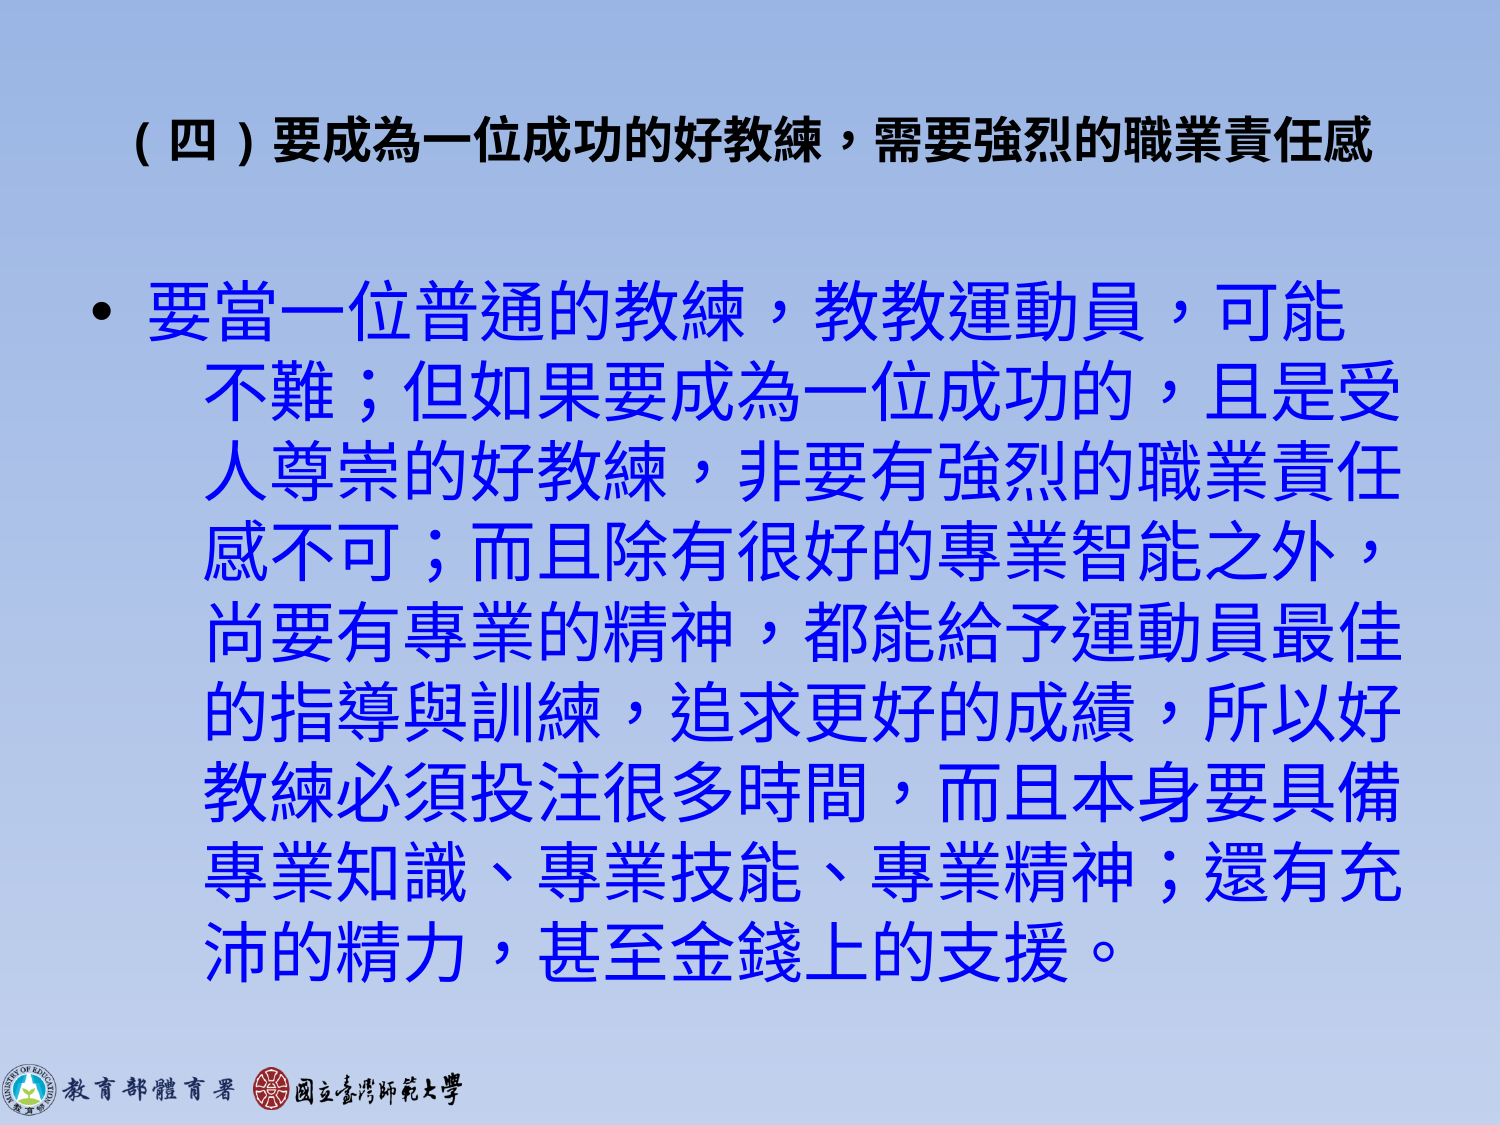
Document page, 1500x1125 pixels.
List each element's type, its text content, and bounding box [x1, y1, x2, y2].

list 要當一位普通的教練，教教運動員，可能不難；但如果要成為一位成功的，且是受人尊崇的好教練，非要有強烈的職業責任感不可；而且除有很好的專業智能之外，尚要有專業的精神，都能給予運動員最佳的指導與訓練，追求更好的成績，所以好教練必須投注很多時間，而且本身要具備專業知識、專業技能、專業精神；還有充沛的精力，甚至金錢上的支援。 [75, 262, 1426, 1005]
title (四)要成為一位成功的好教練，需要強烈的職業責任感 [75, 45, 1426, 233]
